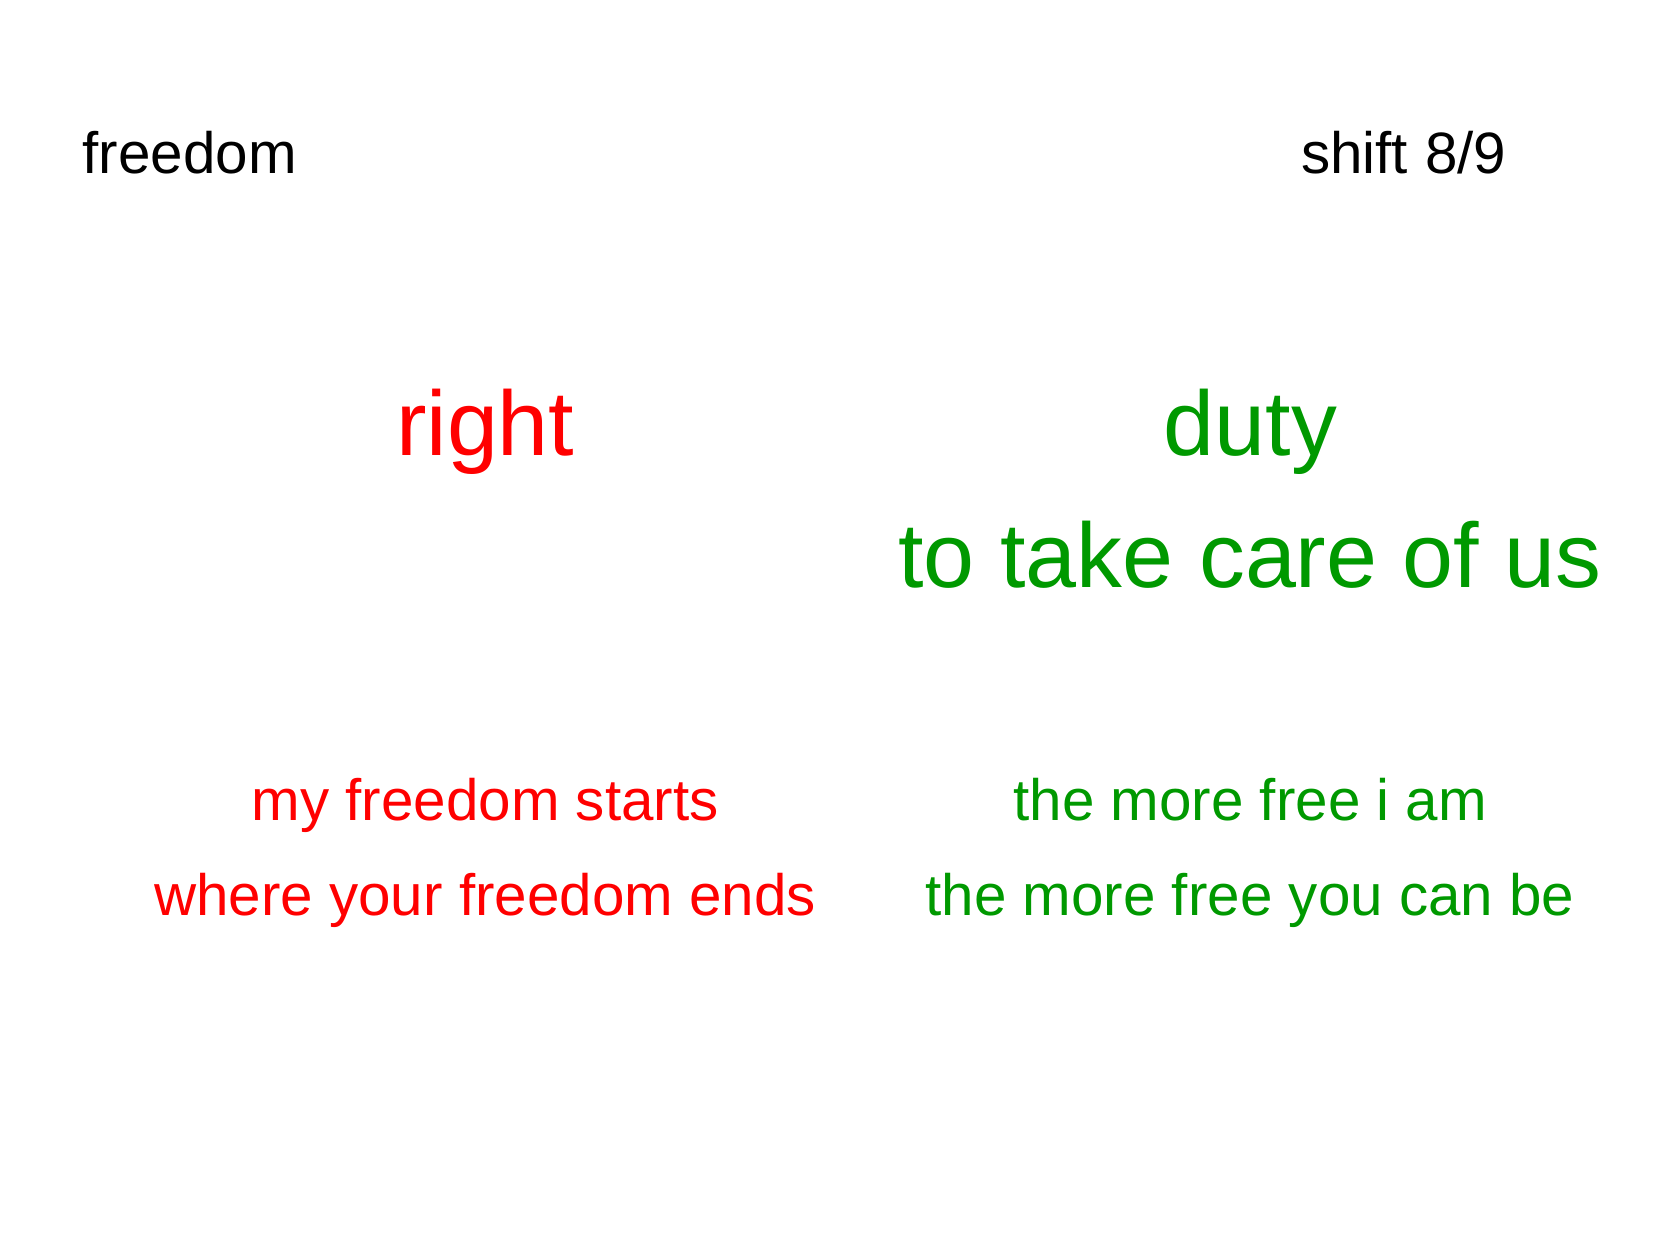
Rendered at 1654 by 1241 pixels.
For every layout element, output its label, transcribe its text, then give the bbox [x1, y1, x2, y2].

title 8/9 [1425, 49, 1572, 257]
title shift [767, 49, 1409, 257]
list right my freedom starts where your freedom ends [60, 290, 825, 1010]
list duty to take care of us the more free i am the more free you can be [825, 290, 1606, 1010]
title freedom [82, 49, 767, 257]
